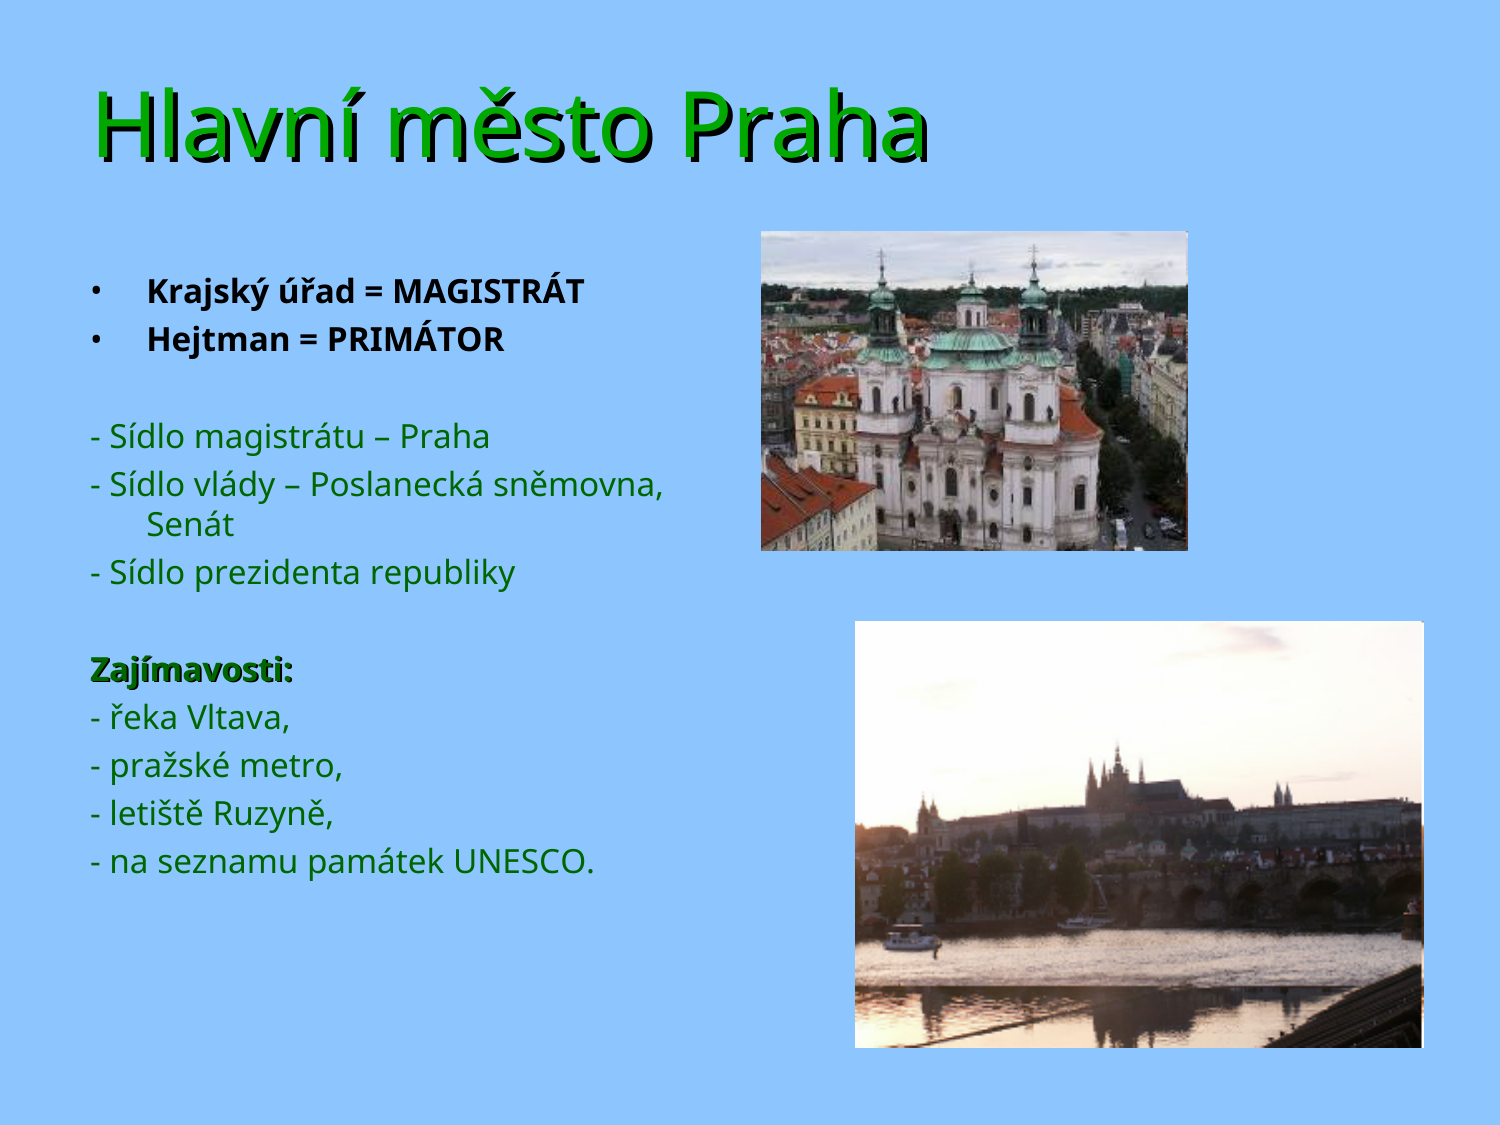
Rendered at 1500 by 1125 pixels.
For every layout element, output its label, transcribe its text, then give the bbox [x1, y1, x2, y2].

picture [761, 231, 1188, 552]
picture [855, 621, 1424, 1048]
title Hlavní město Praha [75, 45, 1426, 197]
list Krajský úřad = MAGISTRÁT Hejtman = PRIMÁTOR - Sídlo magistrátu – Praha - Sídlo vlády – Poslanecká sněmovna, Senát - Sídlo prezidenta republiky Zajímavosti: - řeka Vltava, - pražské metro, - letiště Ruzyně, - na seznamu památek UNESCO. [75, 262, 738, 1082]
